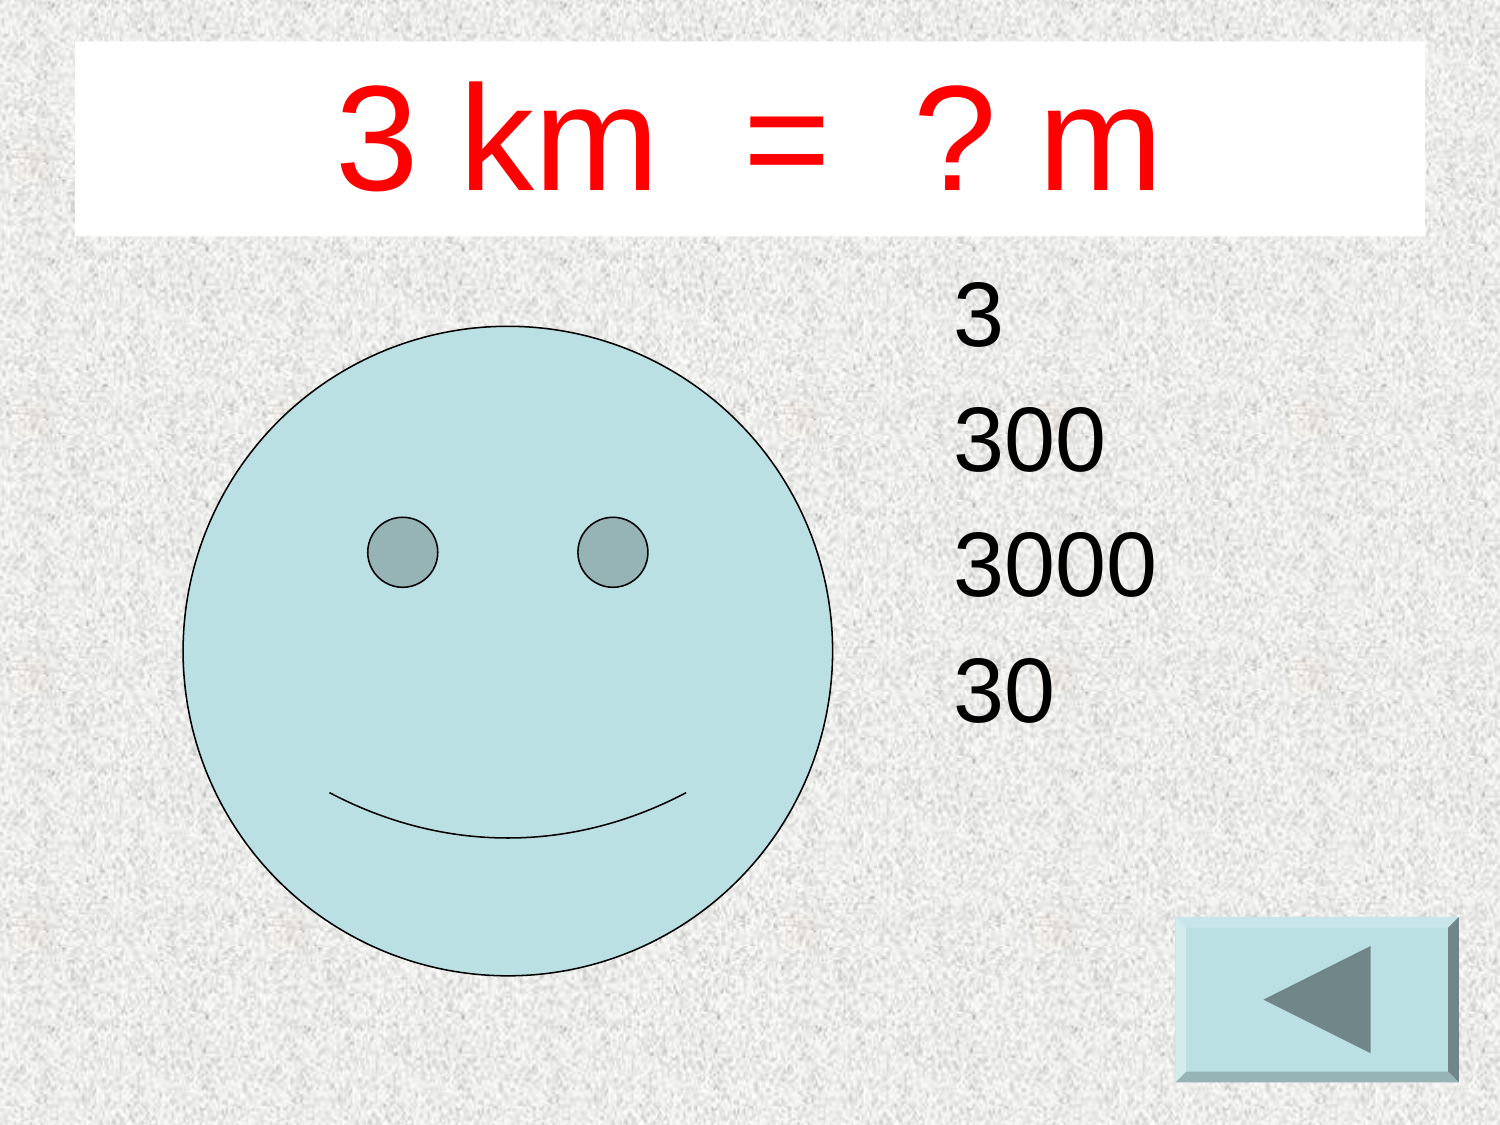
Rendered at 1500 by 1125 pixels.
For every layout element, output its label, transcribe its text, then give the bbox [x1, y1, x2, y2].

list 3 300 3000 30 [938, 255, 1235, 998]
picture [0, 0, 1500, 1125]
text_box [1176, 916, 1459, 1083]
text_box [183, 326, 833, 976]
title 3 km = ? m [75, 41, 1426, 237]
